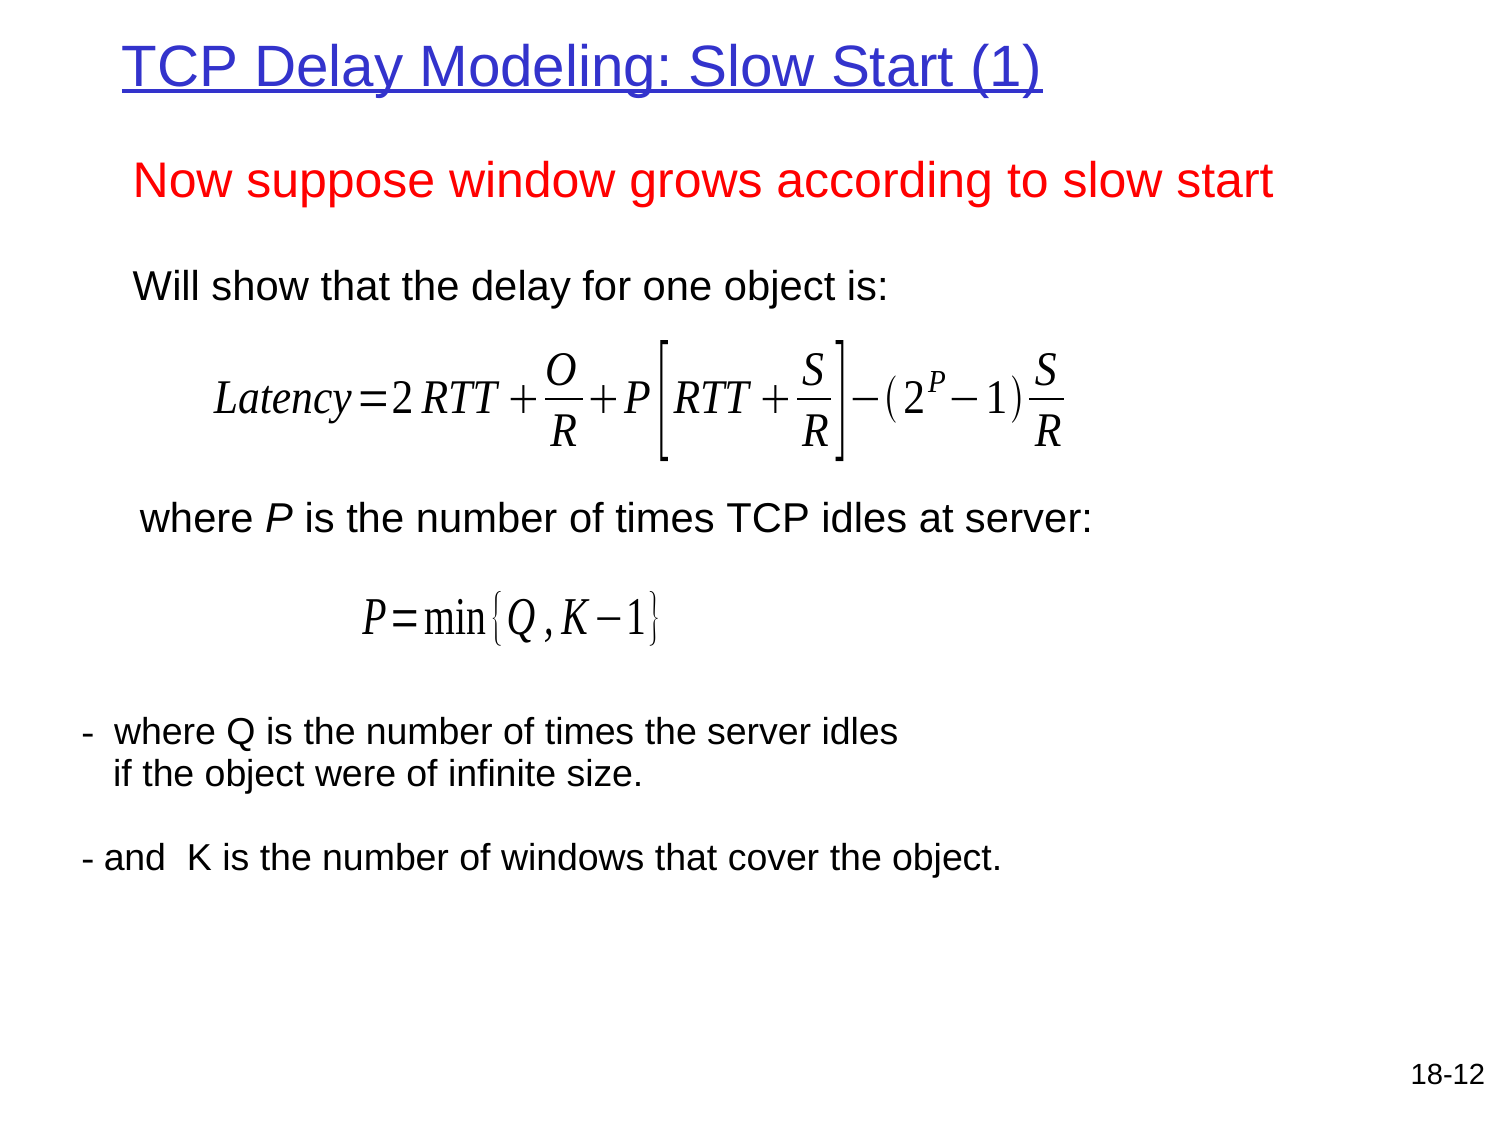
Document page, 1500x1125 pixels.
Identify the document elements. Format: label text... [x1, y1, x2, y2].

chart [350, 587, 674, 650]
text_box where P is the number of times TCP idles at server: [125, 487, 1109, 550]
chart [200, 337, 1082, 464]
title TCP Delay Modeling: Slow Start (1) [107, 0, 1383, 133]
list Now suppose window grows according to slow start Will show that the delay for one object is: [117, 144, 1393, 998]
text_box - where Q is the number of times the server idles if the object were of infinite size. - and K is the number of windows that cover the object. [66, 702, 1018, 886]
